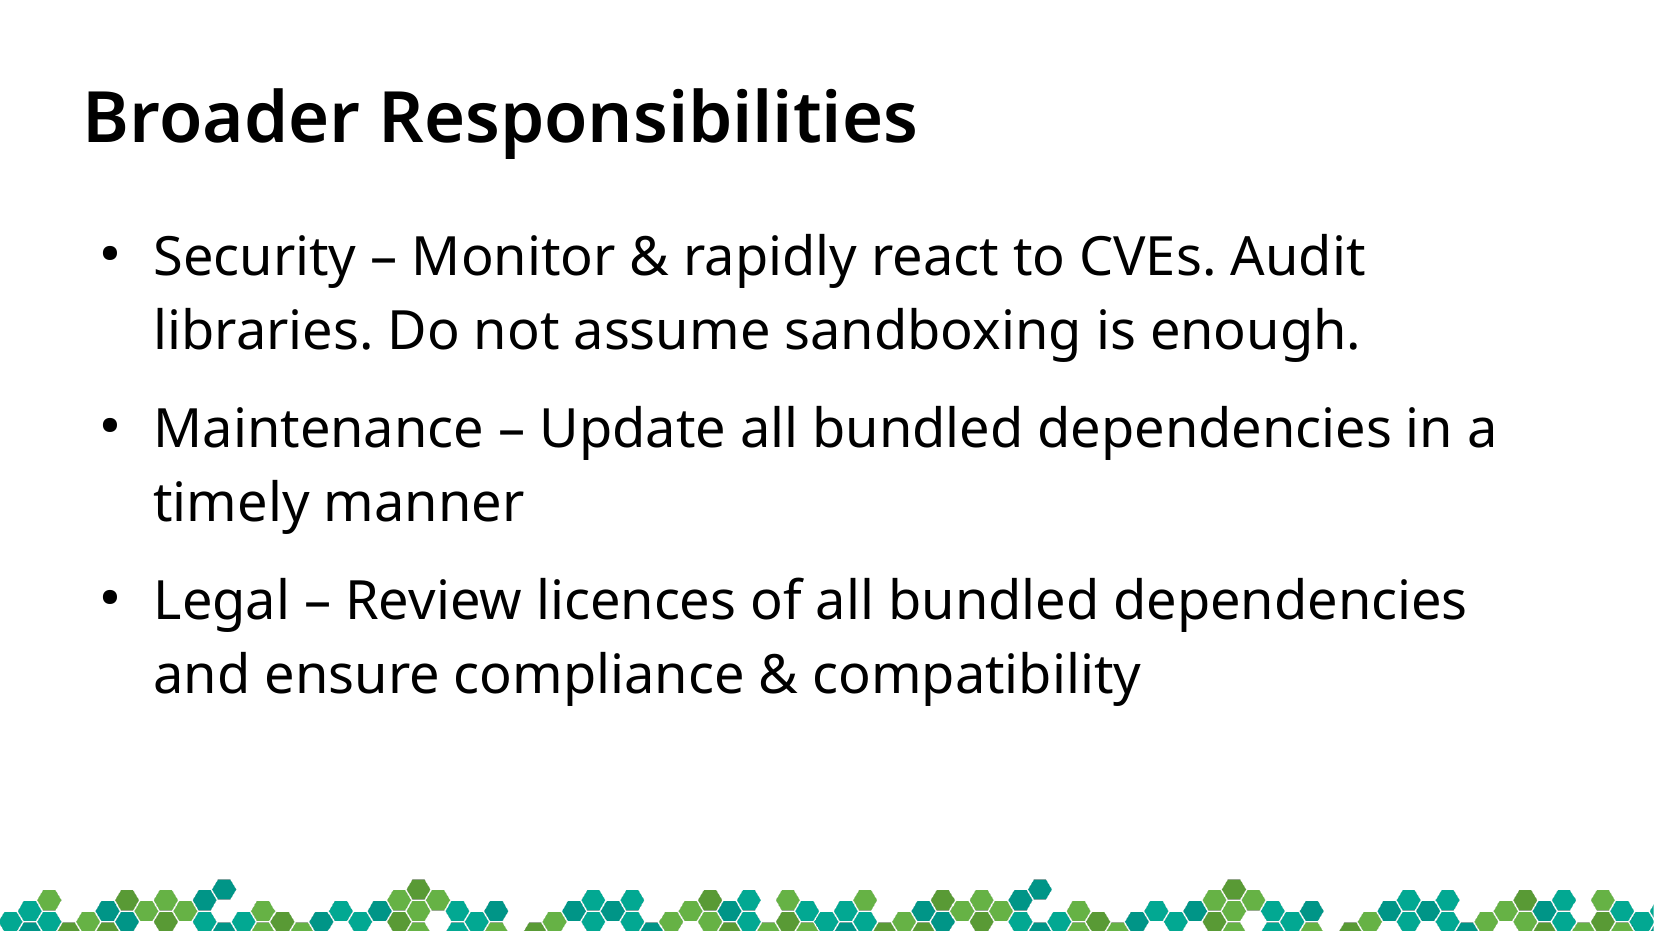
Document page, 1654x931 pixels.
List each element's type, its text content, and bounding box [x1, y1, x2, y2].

picture [0, 871, 1654, 931]
list Security – Monitor & rapidly react to CVEs. Audit libraries. Do not assume sandboxing is enough. Maintenance – Update all bundled dependencies in a timely manner Legal – Review licences of all bundled dependencies and ensure compliance & compatibility [82, 217, 1571, 830]
title Broader Responsibilities [82, 37, 1571, 193]
